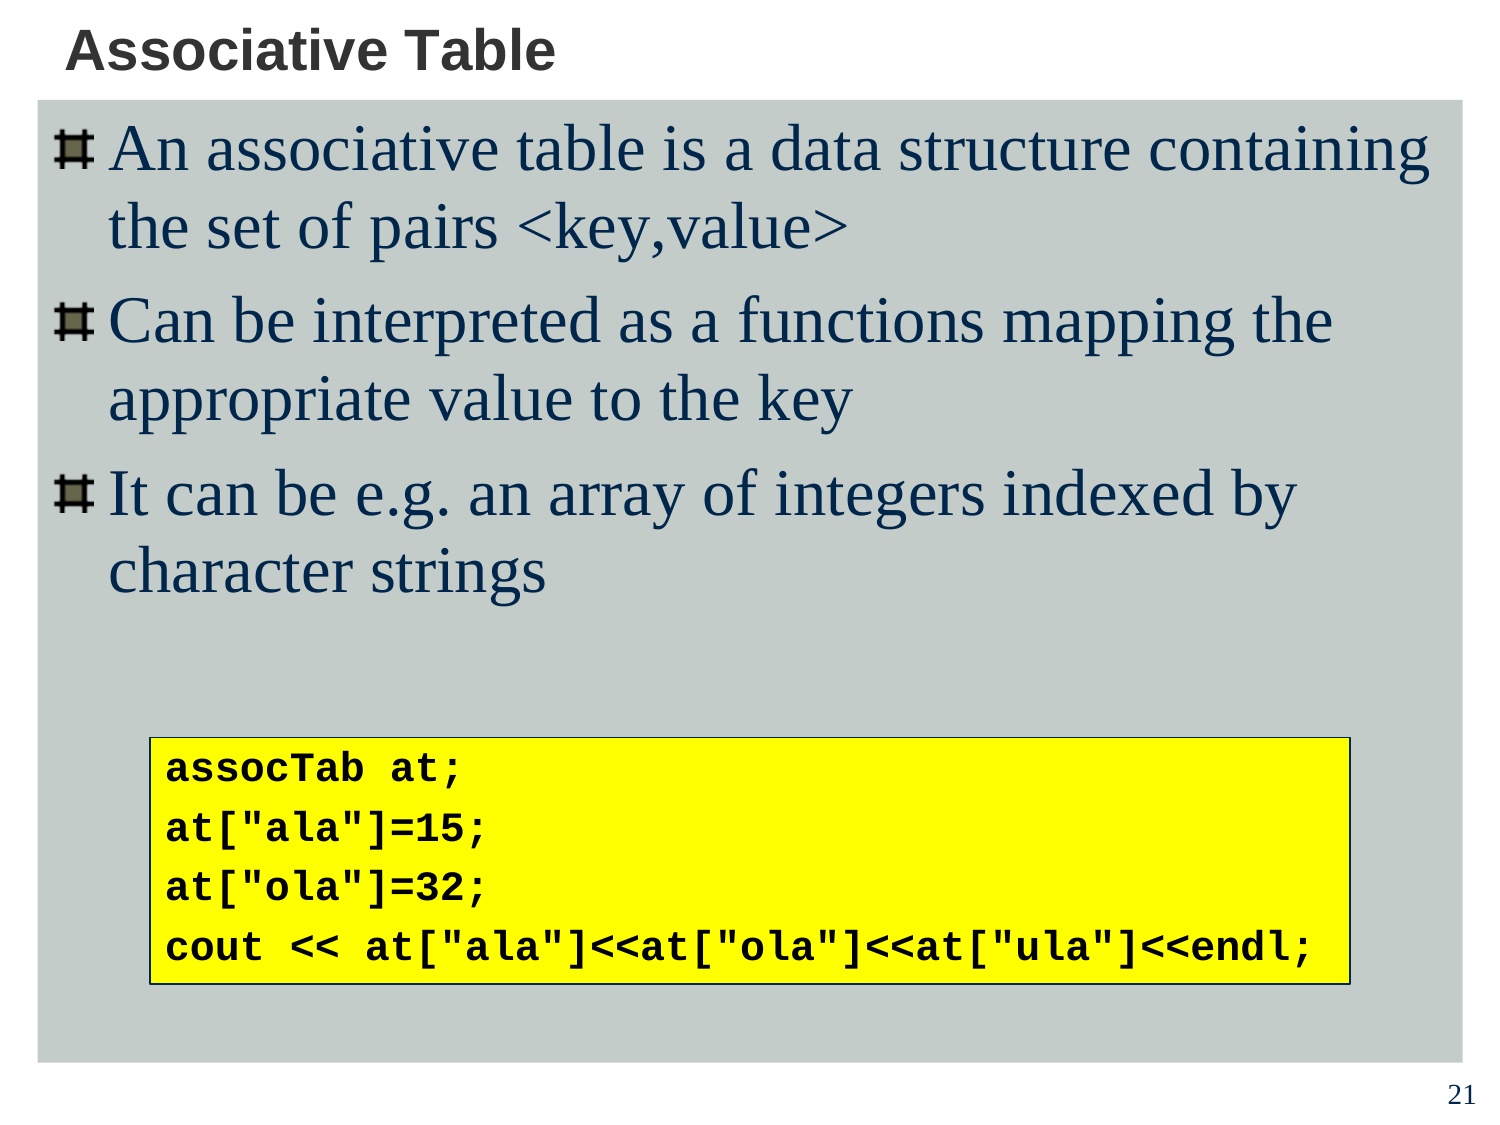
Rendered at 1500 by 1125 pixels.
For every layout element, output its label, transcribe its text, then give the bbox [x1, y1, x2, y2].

title Associative Table [50, 0, 1450, 91]
text_box assocTab at; at["ala"]=15; at["ola"]=32; cout << at["ala"]<<at["ola"]<<at["ula"]<<endl; [150, 737, 1351, 1030]
list An associative table is a data structure containing the set of pairs <key,value> Can be interpreted as a functions mapping the appropriate value to the key It can be e.g. an array of integers indexed by character strings [37, 99, 1463, 1063]
